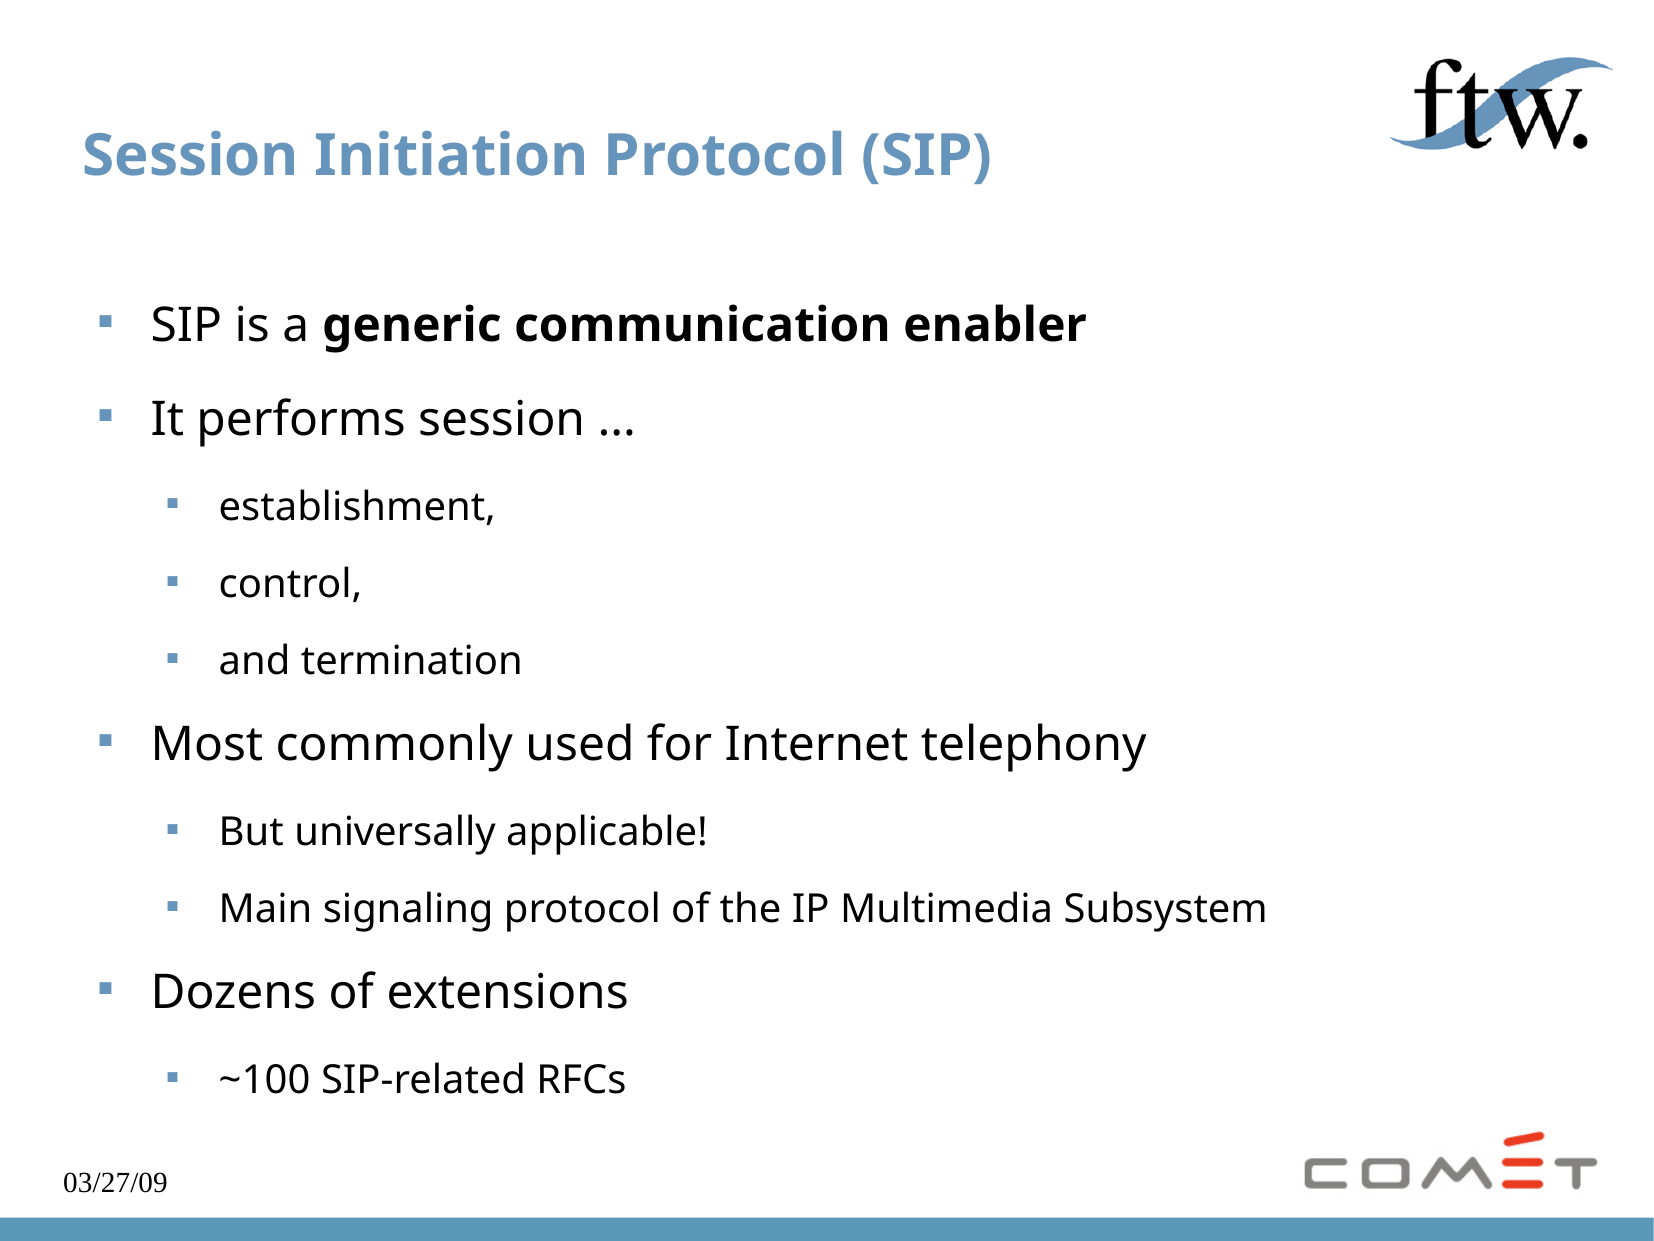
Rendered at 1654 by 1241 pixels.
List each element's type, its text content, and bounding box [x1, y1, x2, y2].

title Session Initiation Protocol (SIP) [82, 49, 1351, 257]
picture [1292, 1120, 1612, 1212]
list SIP is a generic communication enabler It performs session ... establishment, control, and termination Most commonly used for Internet telephony But universally applicable! Main signaling protocol of the IP Multimedia Subsystem Dozens of extensions ~100 SIP-related RFCs [82, 290, 1571, 1109]
picture [1387, 56, 1613, 150]
